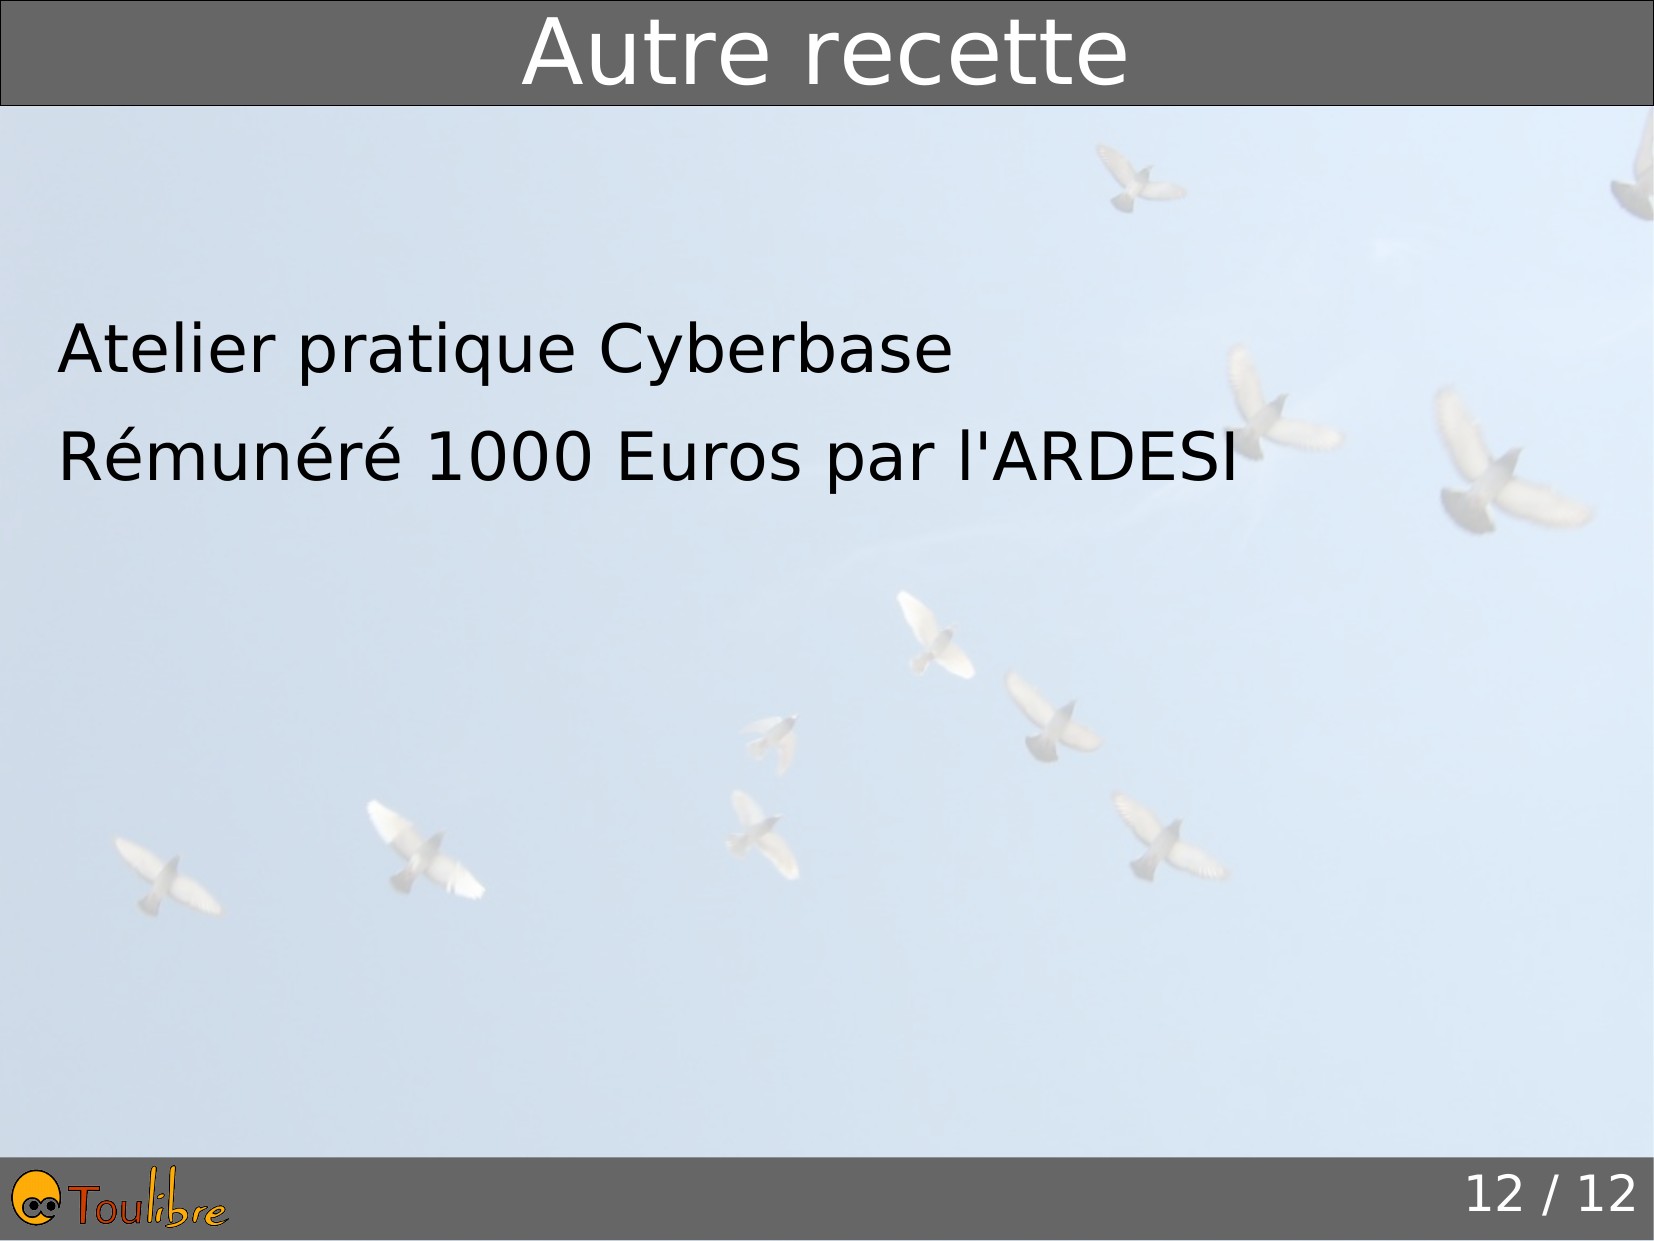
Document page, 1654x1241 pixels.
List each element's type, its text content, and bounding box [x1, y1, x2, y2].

picture [11, 1165, 229, 1228]
title Autre recette [0, 0, 1654, 107]
list Atelier pratique Cyberbase Rémunéré 1000 Euros par l'ARDESI [39, 310, 1609, 538]
